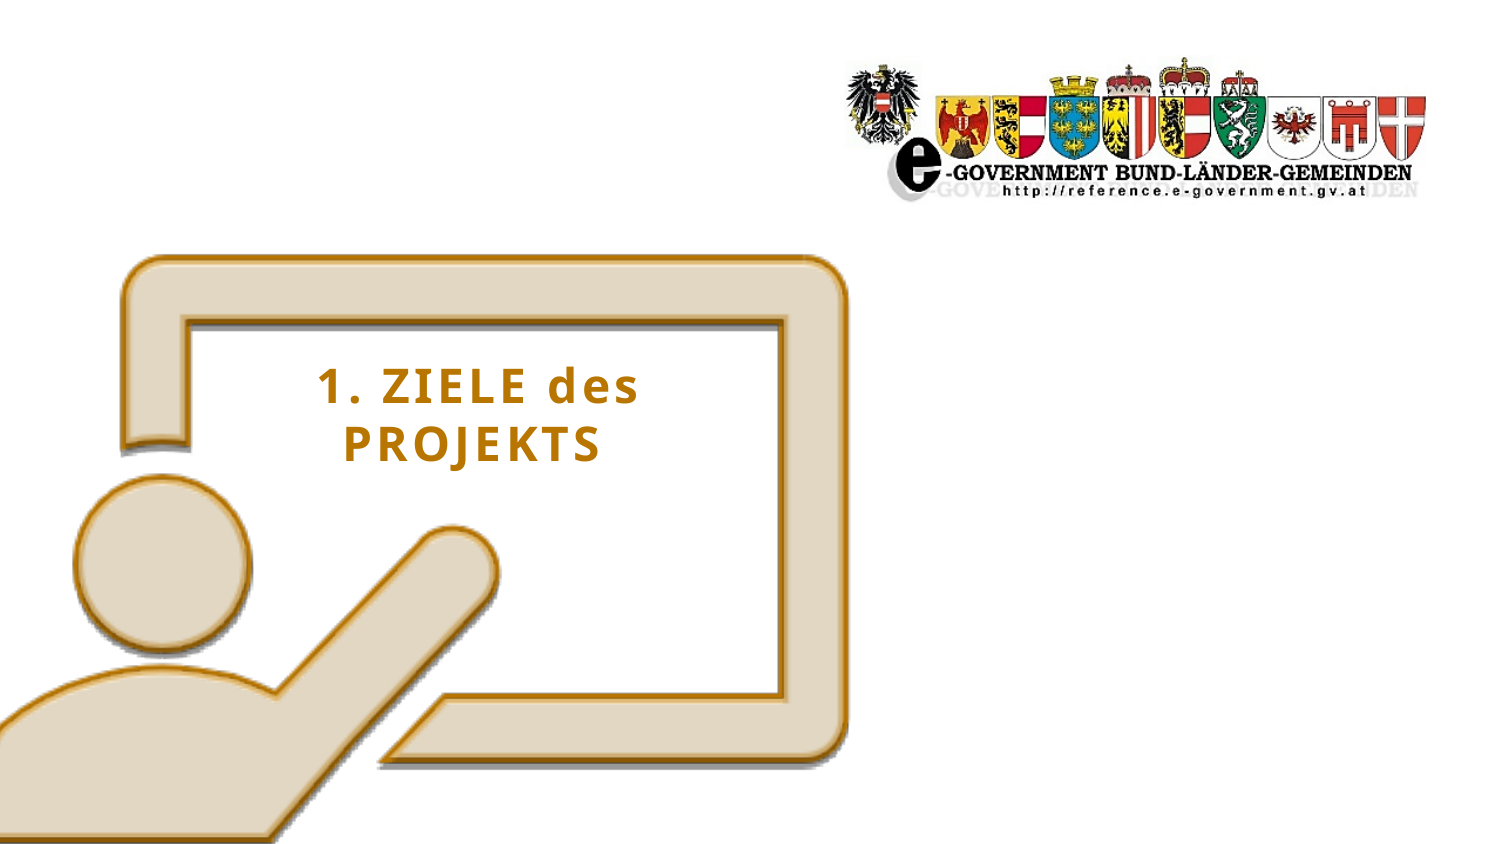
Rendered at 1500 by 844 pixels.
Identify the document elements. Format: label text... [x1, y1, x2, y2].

picture [0, 55, 1427, 844]
text_box 1. ZIELE des PROJEKTS [188, 348, 772, 479]
